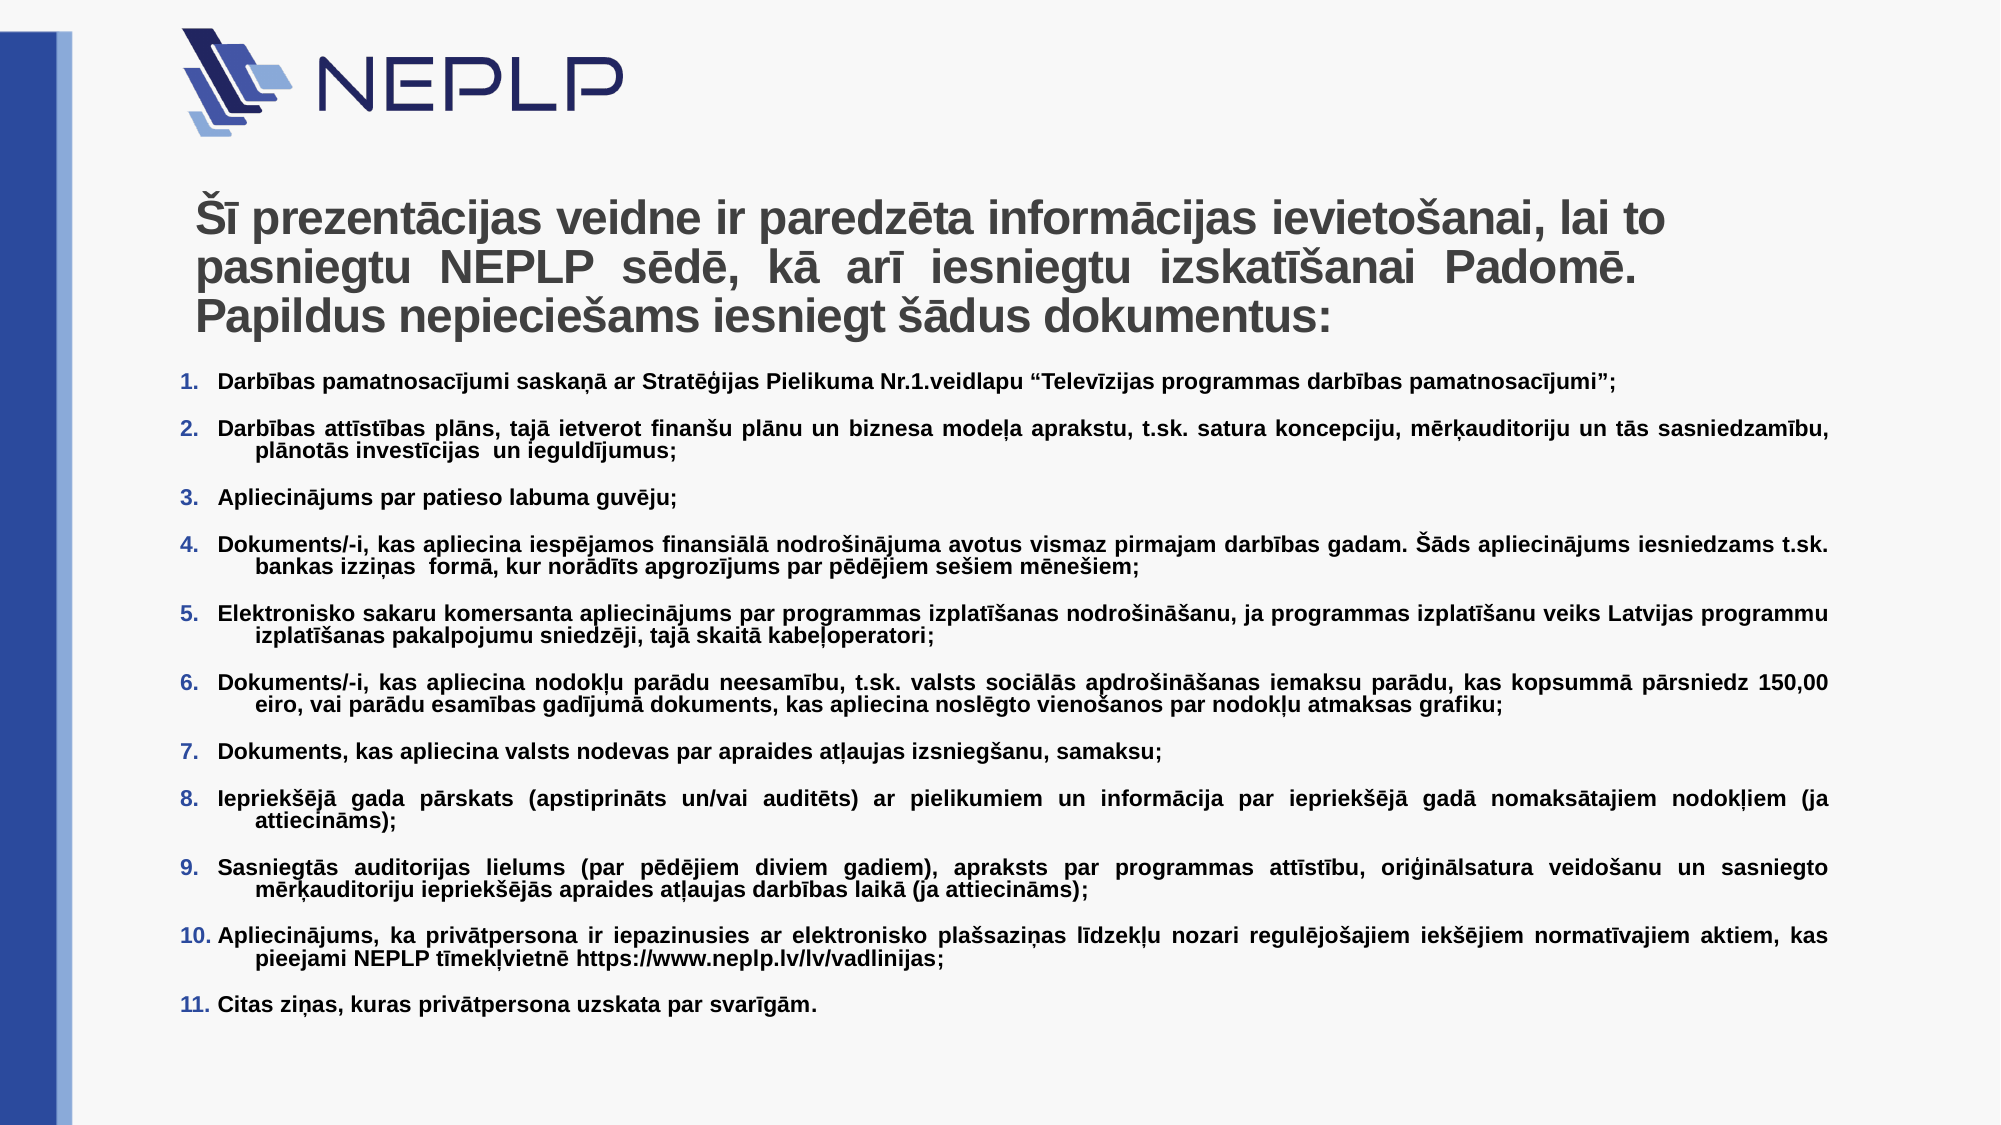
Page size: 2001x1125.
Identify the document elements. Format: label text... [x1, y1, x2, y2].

list Darbības pamatnosacījumi saskaņā ar Stratēģijas Pielikuma Nr.1.veidlapu “Televīzijas programmas darbības pamatnosacījumi”; Darbības attīstības plāns, tajā ietverot finanšu plānu un biznesa modeļa aprakstu, t.sk. satura koncepciju, mērķauditoriju un tās sasniedzamību, plānotās investīcijas un ieguldījumus; Apliecinājums par patieso labuma guvēju; Dokuments/-i, kas apliecina iespējamos finansiālā nodrošinājuma avotus vismaz pirmajam darbības gadam. Šāds apliecinājums iesniedzams t.sk. bankas izziņas formā, kur norādīts apgrozījums par pēdējiem sešiem mēnešiem; Elektronisko sakaru komersanta apliecinājums par programmas izplatīšanas nodrošināšanu, ja programmas izplatīšanu veiks Latvijas programmu izplatīšanas pakalpojumu sniedzēji, tajā skaitā kabeļoperatori; Dokuments/-i, kas apliecina nodokļu parādu neesamību, t.sk. valsts sociālās apdrošināšanas iemaksu parādu, kas kopsummā pārsniedz 150,00 eiro, vai parādu esamības gadījumā dokuments, kas apliecina noslēgto vienošanos par nodokļu atmaksas grafiku; Dokuments, kas apliecina valsts nodevas par apraides atļaujas izsniegšanu, samaksu; Iepriekšējā gada pārskats (apstiprināts un/vai auditēts) ar pielikumiem un informācija par iepriekšējā gadā nomaksātajiem nodokļiem (ja attiecināms); Sasniegtās auditorijas lielums (par pēdējiem diviem gadiem), apraksts par programmas attīstību, oriģinālsatura veidošanu un sasniegto mērķauditoriju iepriekšējās apraides atļaujas darbības laikā (ja attiecināms); Apliecinājums, ka privātpersona ir iepazinusies ar elektronisko plašsaziņas līdzekļu nozari regulējošajiem iekšējiem normatīvajiem aktiem, kas pieejami NEPLP tīmekļvietnē https://www.neplp.lv/lv/vadlinijas; Citas ziņas, kuras privātpersona uzskata par svarīgām. [180, 364, 1831, 1092]
picture [180, 28, 624, 138]
title Šī prezentācijas veidne ir paredzēta informācijas ievietošanai, lai to pasniegtu NEPLP sēdē, kā arī iesniegtu izskatīšanai Padomē. Papildus nepieciešams iesniegt šādus dokumentus: [180, 188, 1850, 320]
